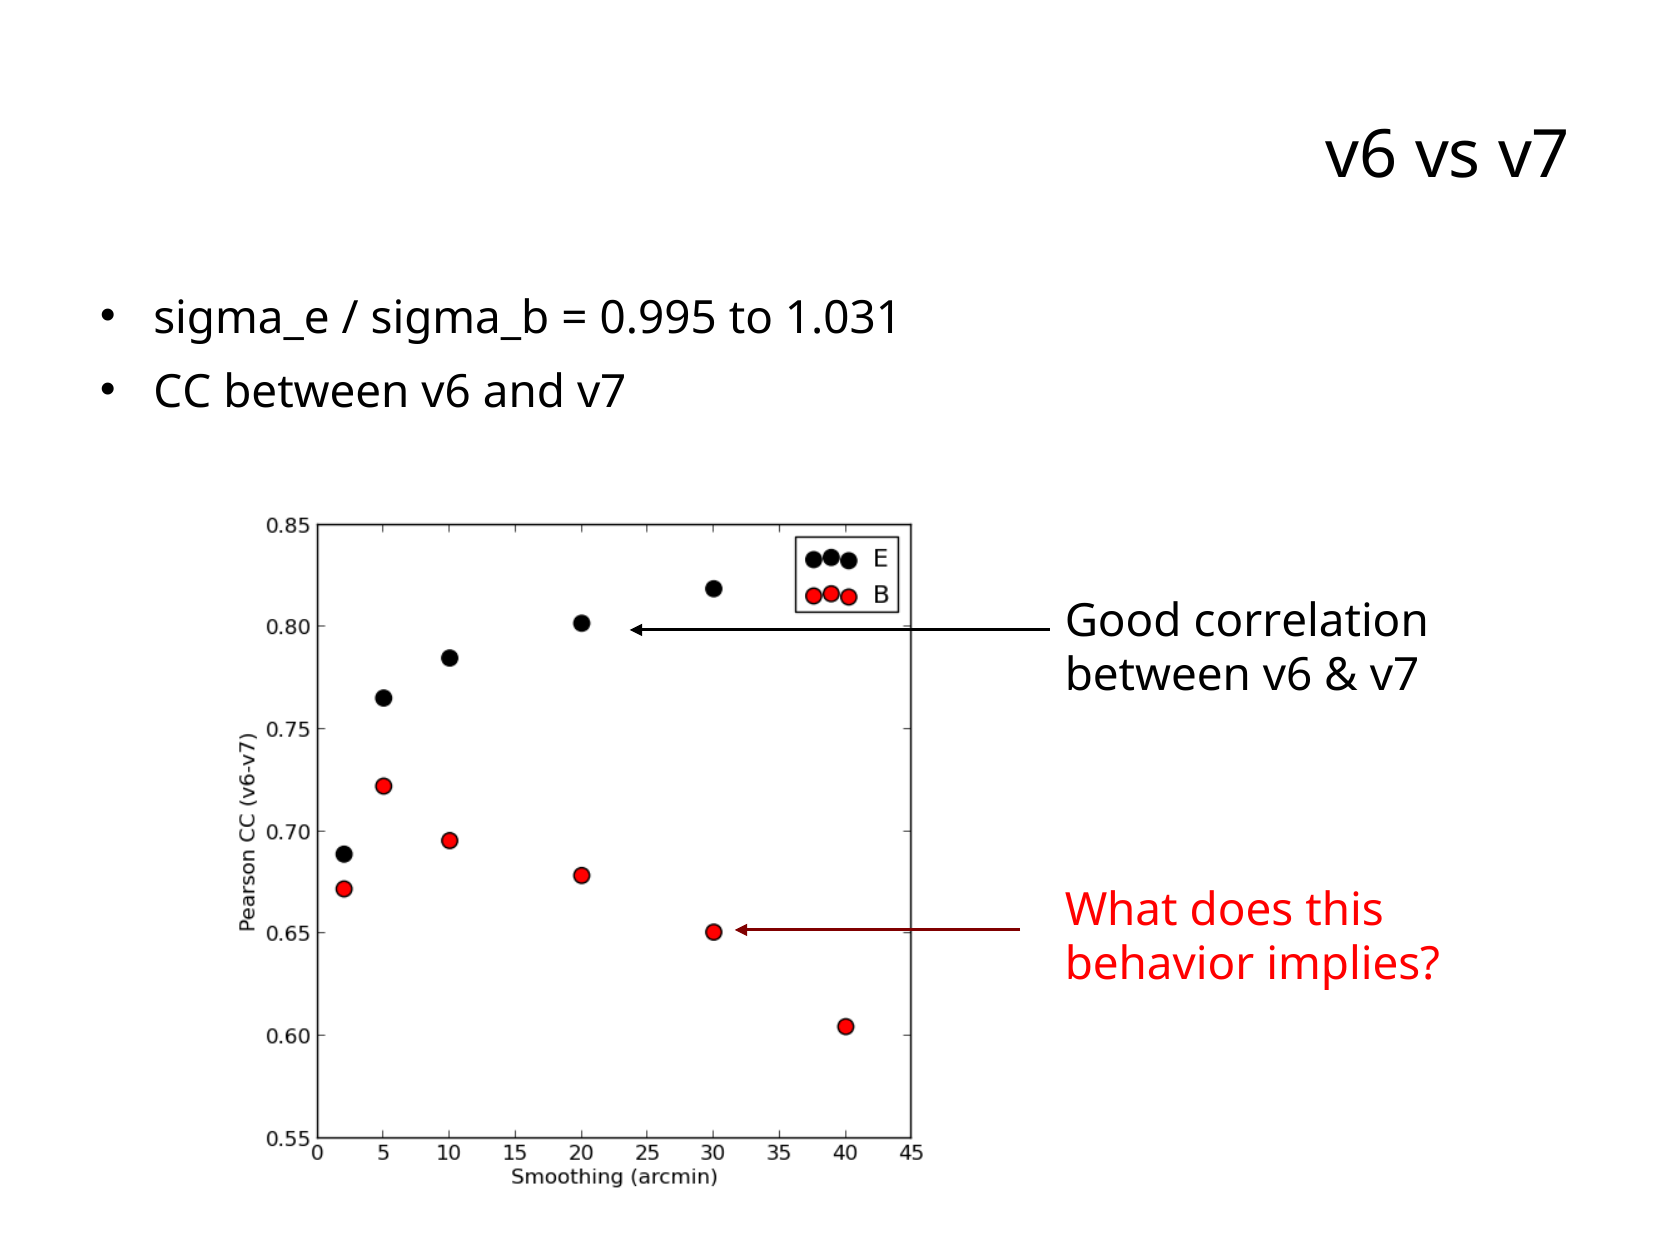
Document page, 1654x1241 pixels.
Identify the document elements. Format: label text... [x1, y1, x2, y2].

picture [222, 449, 988, 1215]
list sigma_e / sigma_b = 0.995 to 1.031 CC between v6 and v7 [82, 290, 1571, 1109]
text_box Good correlation between v6 & v7 [1050, 584, 1545, 707]
text_box What does this behavior implies? [1050, 874, 1545, 996]
title v6 vs v7 [82, 49, 1571, 257]
